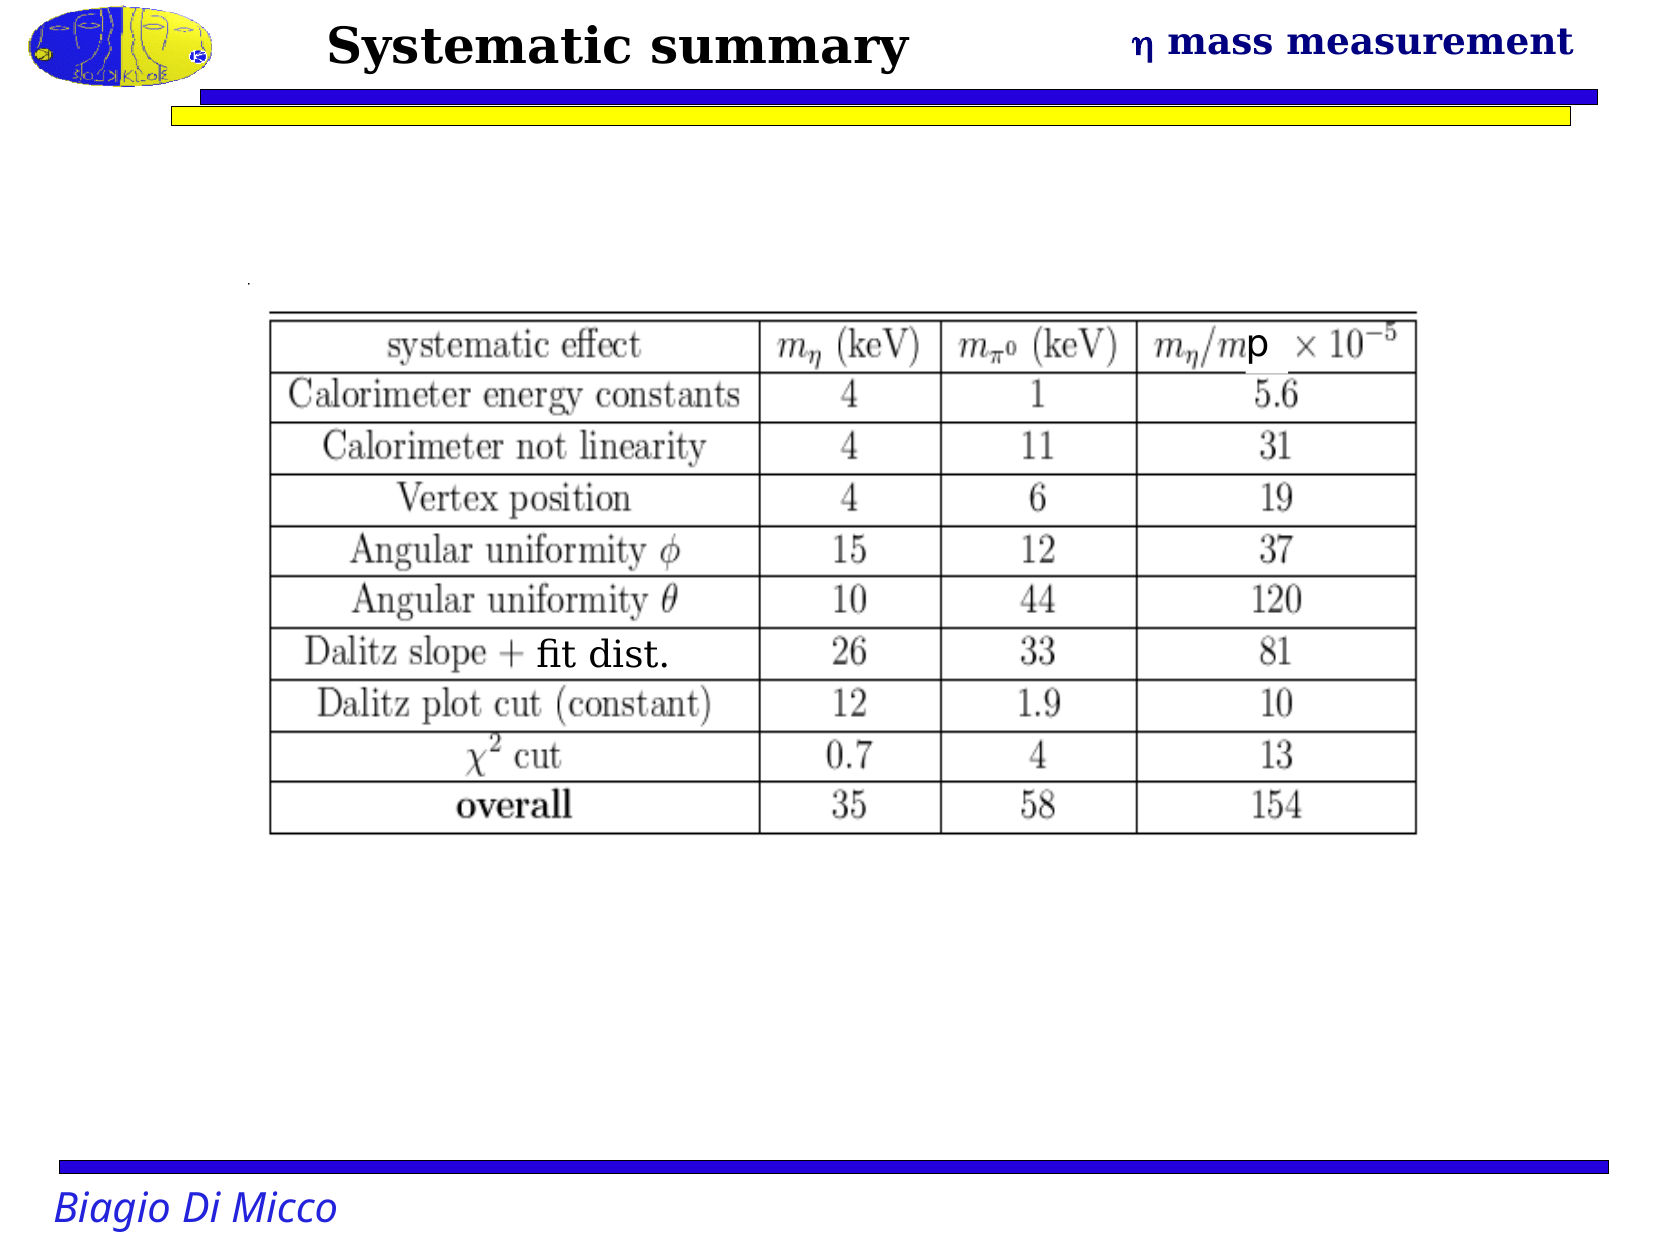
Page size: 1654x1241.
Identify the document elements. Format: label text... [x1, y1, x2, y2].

text_box p [1245, 330, 1289, 374]
text_box fit dist. [536, 633, 739, 677]
picture [248, 283, 1459, 860]
text_box Systematic summary [326, 16, 1232, 75]
picture [20, 2, 220, 89]
